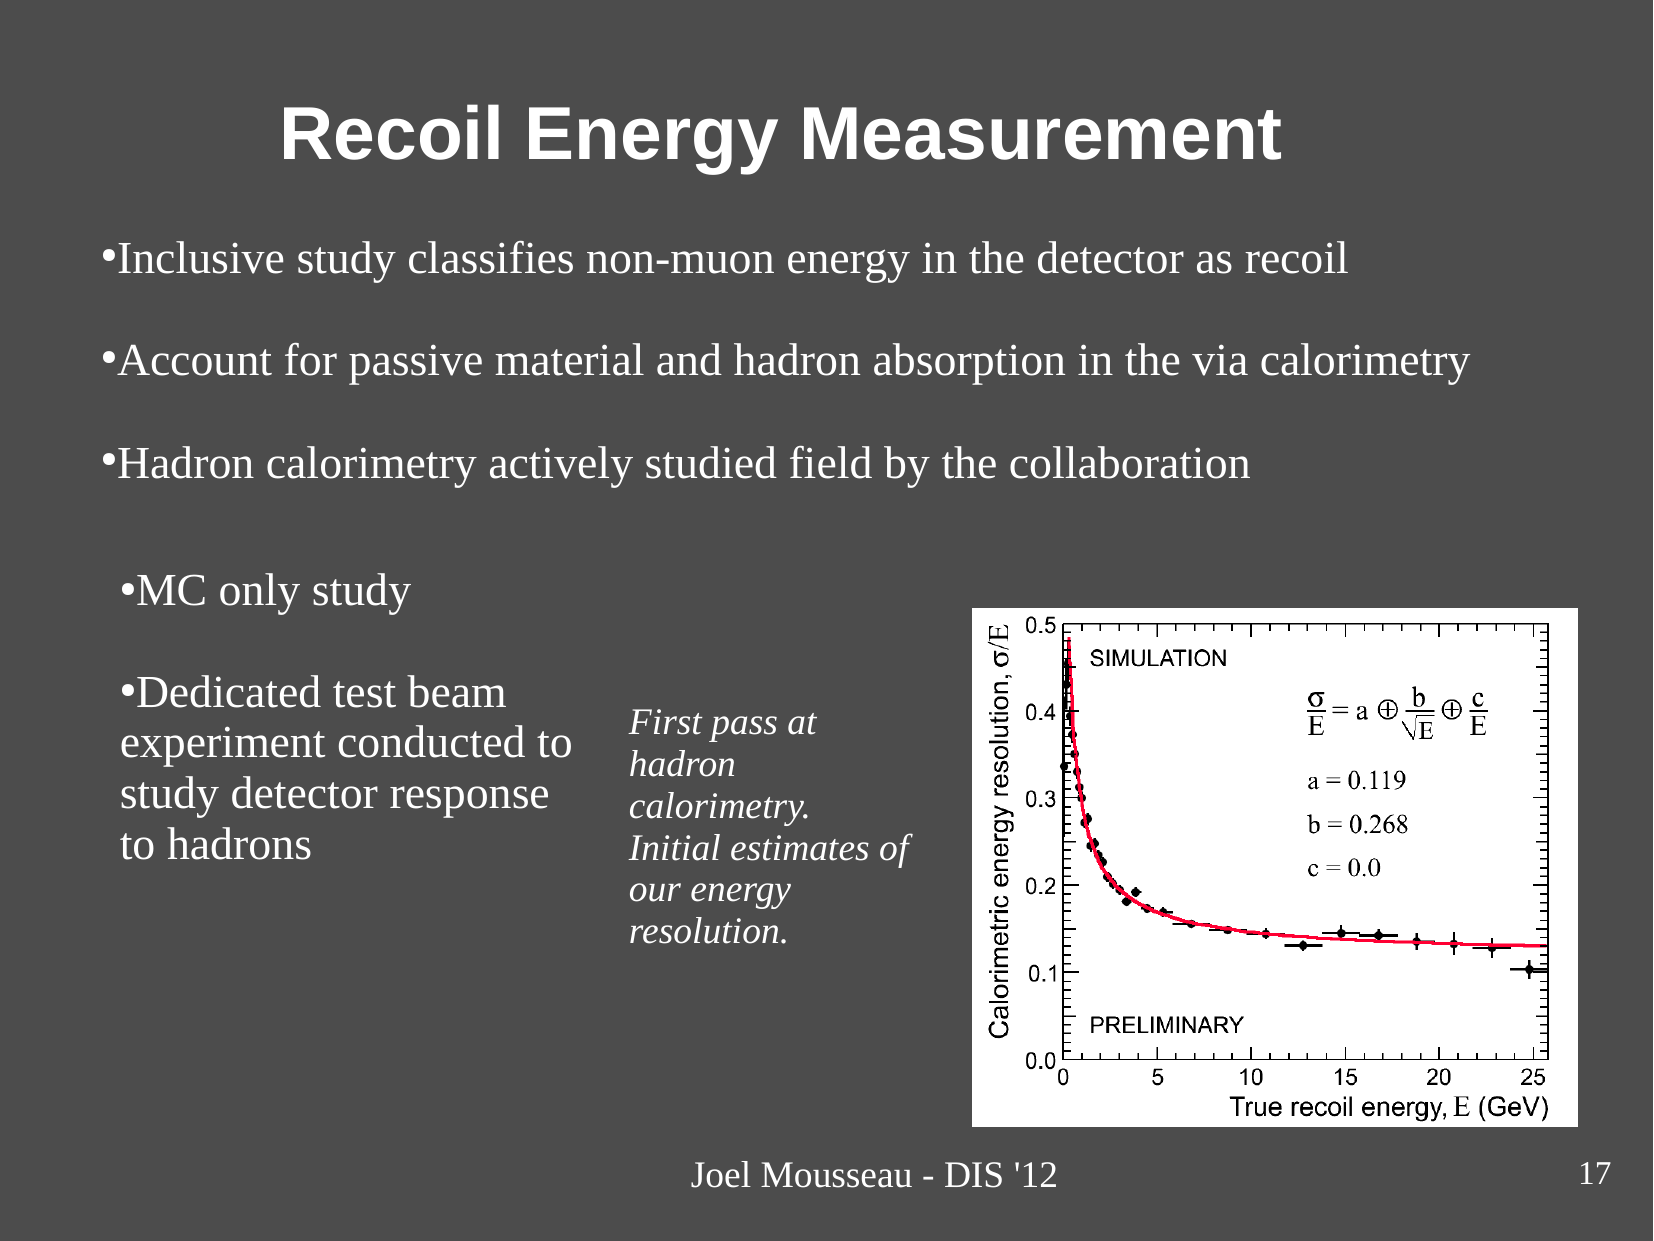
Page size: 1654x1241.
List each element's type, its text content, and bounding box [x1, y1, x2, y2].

picture [972, 608, 1578, 1127]
text_box Inclusive study classifies non-muon energy in the detector as recoil Account for passive material and hadron absorption in the via calorimetry Hadron calorimetry actively studied field by the collaboration [86, 222, 1560, 532]
text_box First pass at hadron calorimetry. Initial estimates of our energy resolution. [614, 691, 939, 837]
title Recoil Energy Measurement [135, 36, 1429, 222]
text_box MC only study Dedicated test beam experiment conducted to study detector response to hadrons [105, 557, 593, 877]
